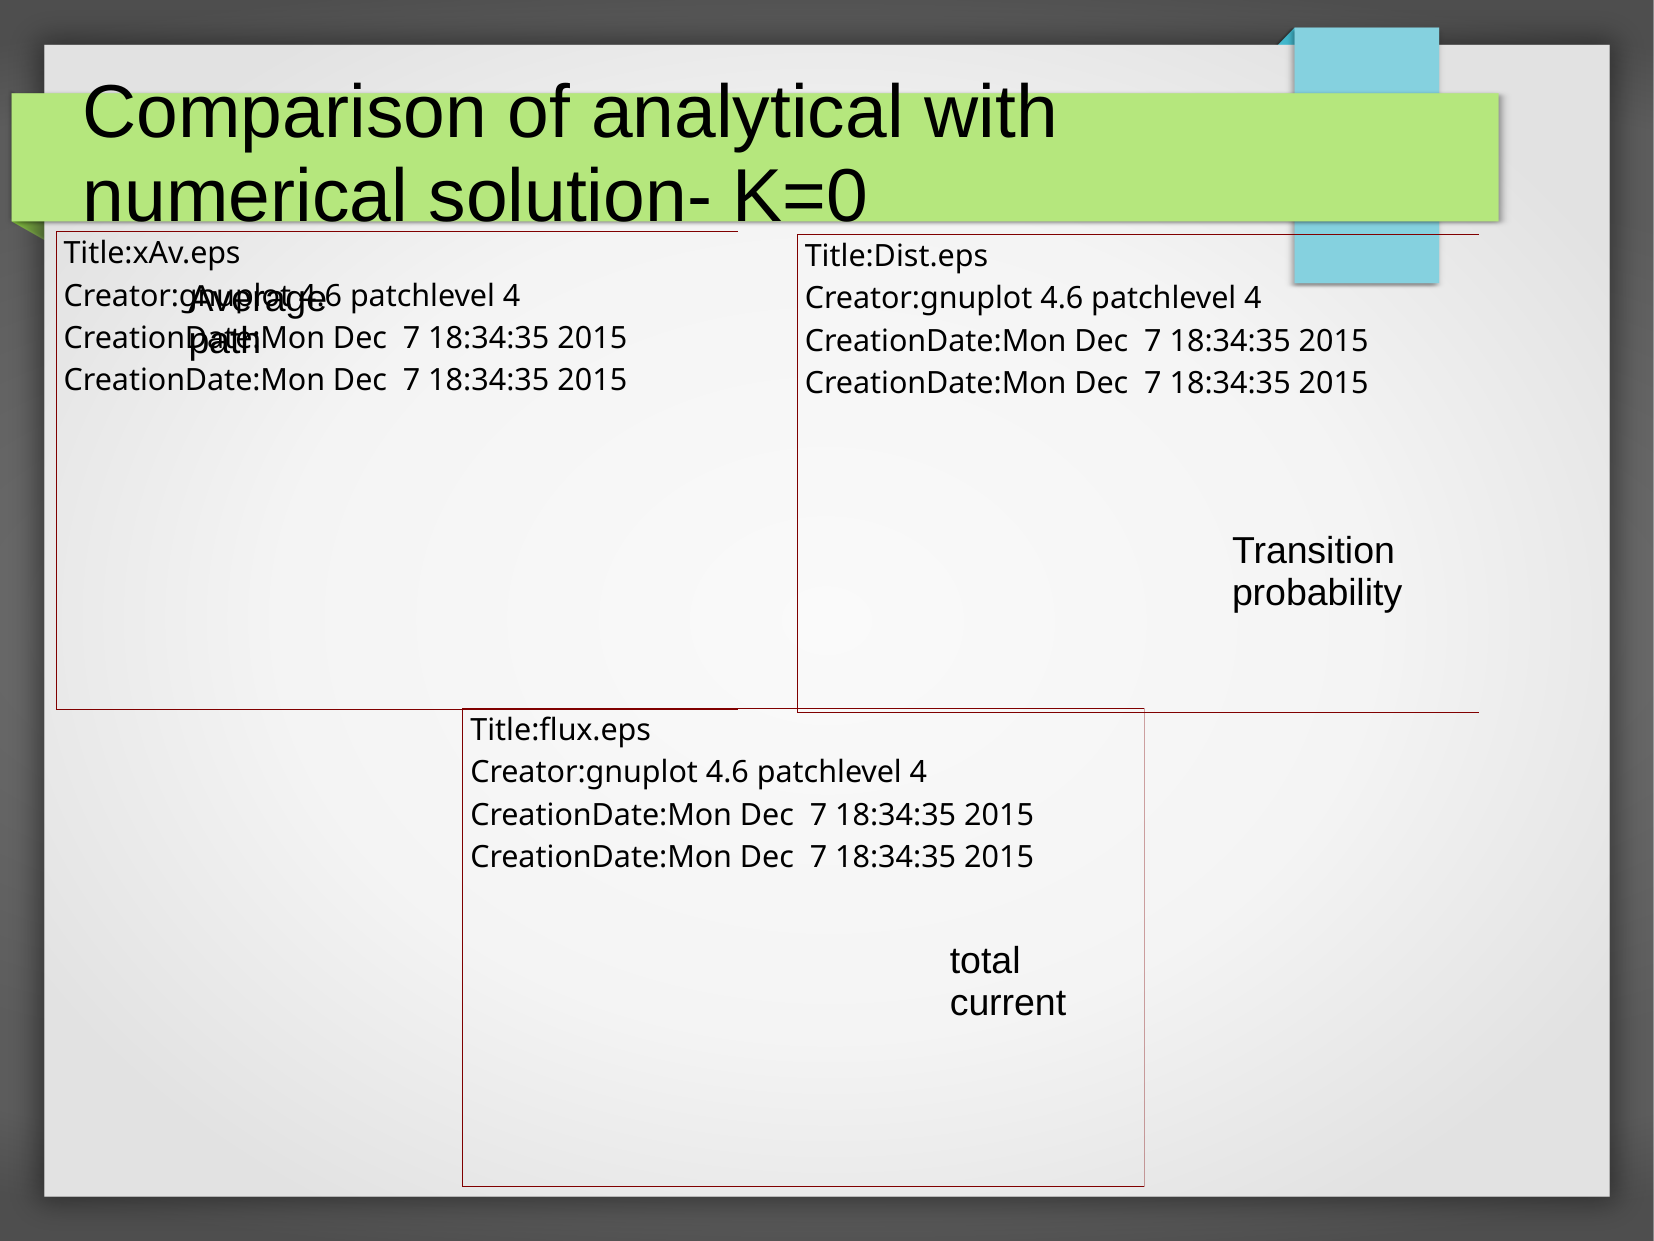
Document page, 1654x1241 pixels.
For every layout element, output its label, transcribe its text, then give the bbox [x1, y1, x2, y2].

text_box Average path [173, 269, 342, 369]
picture [0, 0, 1654, 1241]
title Comparison of analytical with numerical solution- K=0 [82, 69, 1264, 238]
text_box Transition probability [1217, 521, 1418, 621]
text_box total current [935, 932, 1082, 1032]
